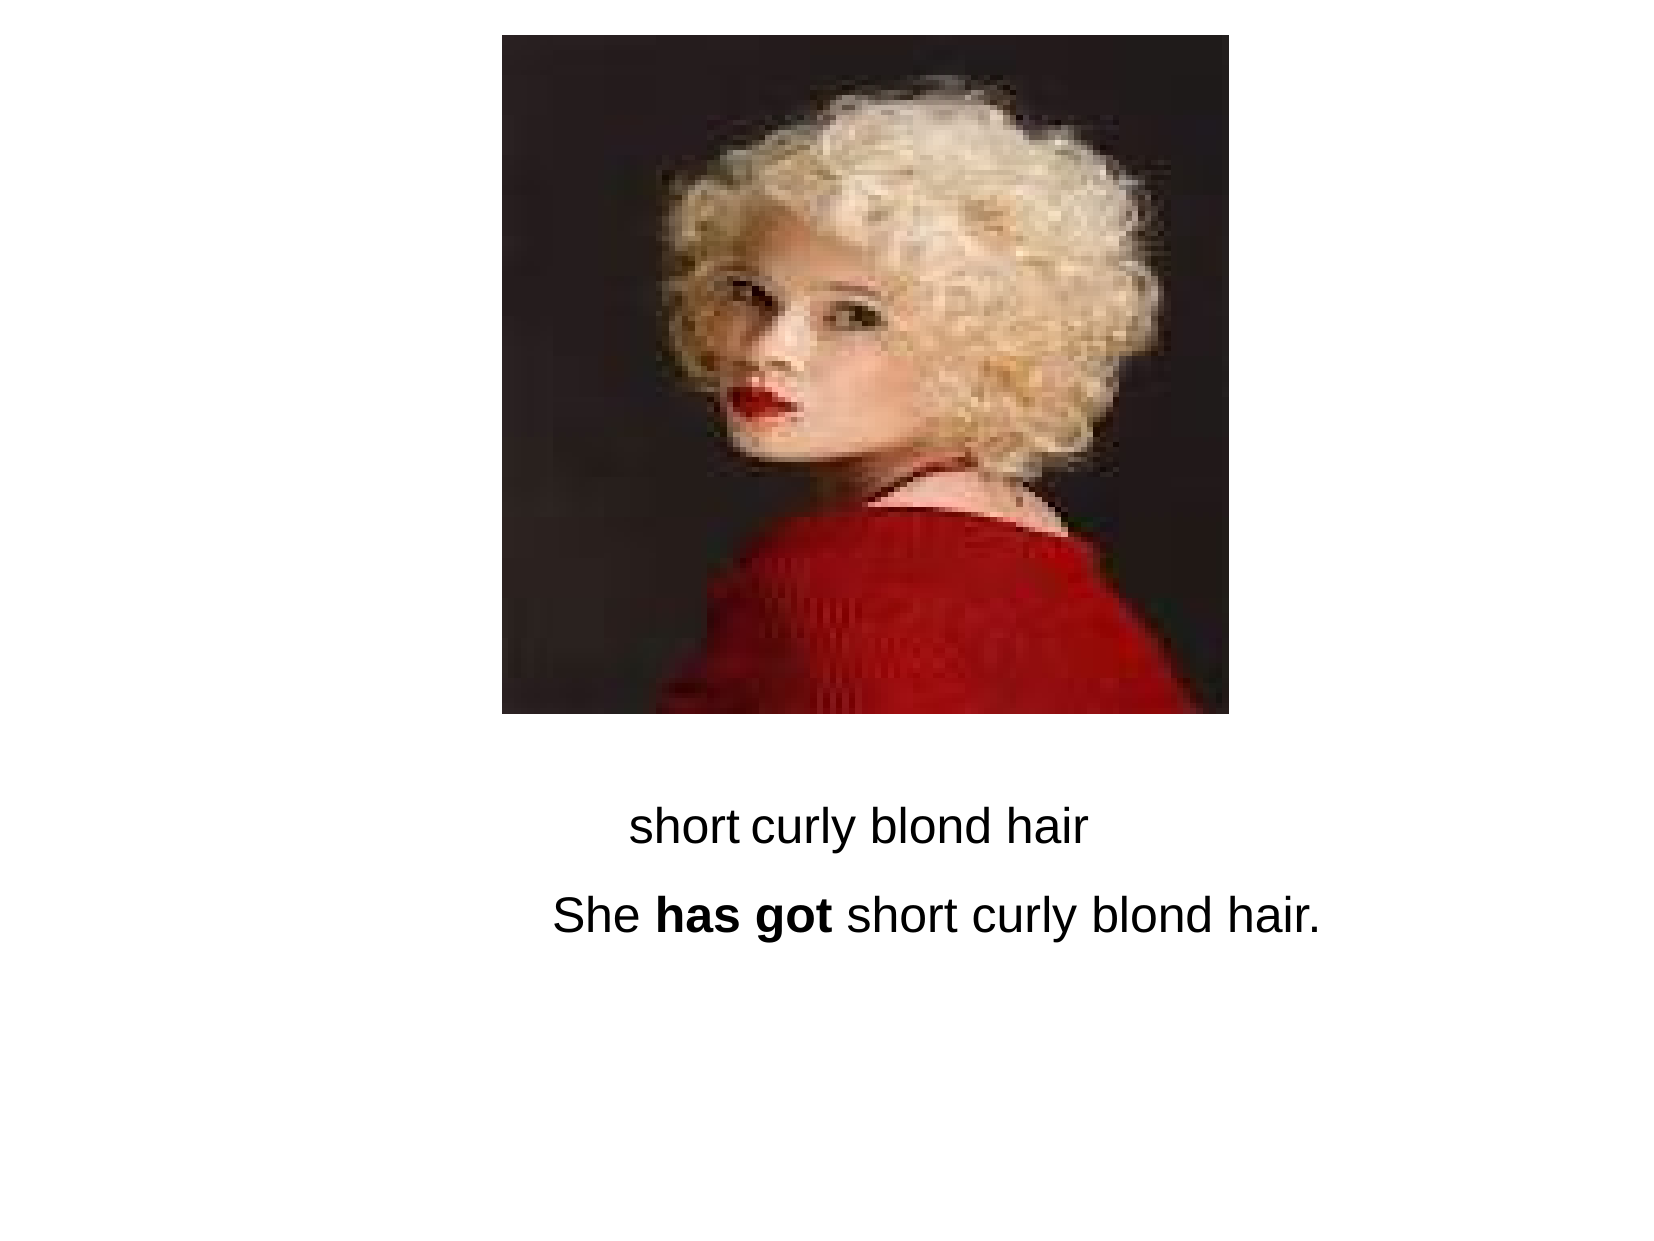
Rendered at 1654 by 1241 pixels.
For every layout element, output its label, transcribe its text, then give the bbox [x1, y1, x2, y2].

text_box She has got short curly blond hair. [537, 879, 1337, 951]
picture [502, 35, 1229, 714]
text_box short curly blond hair [614, 791, 1105, 862]
